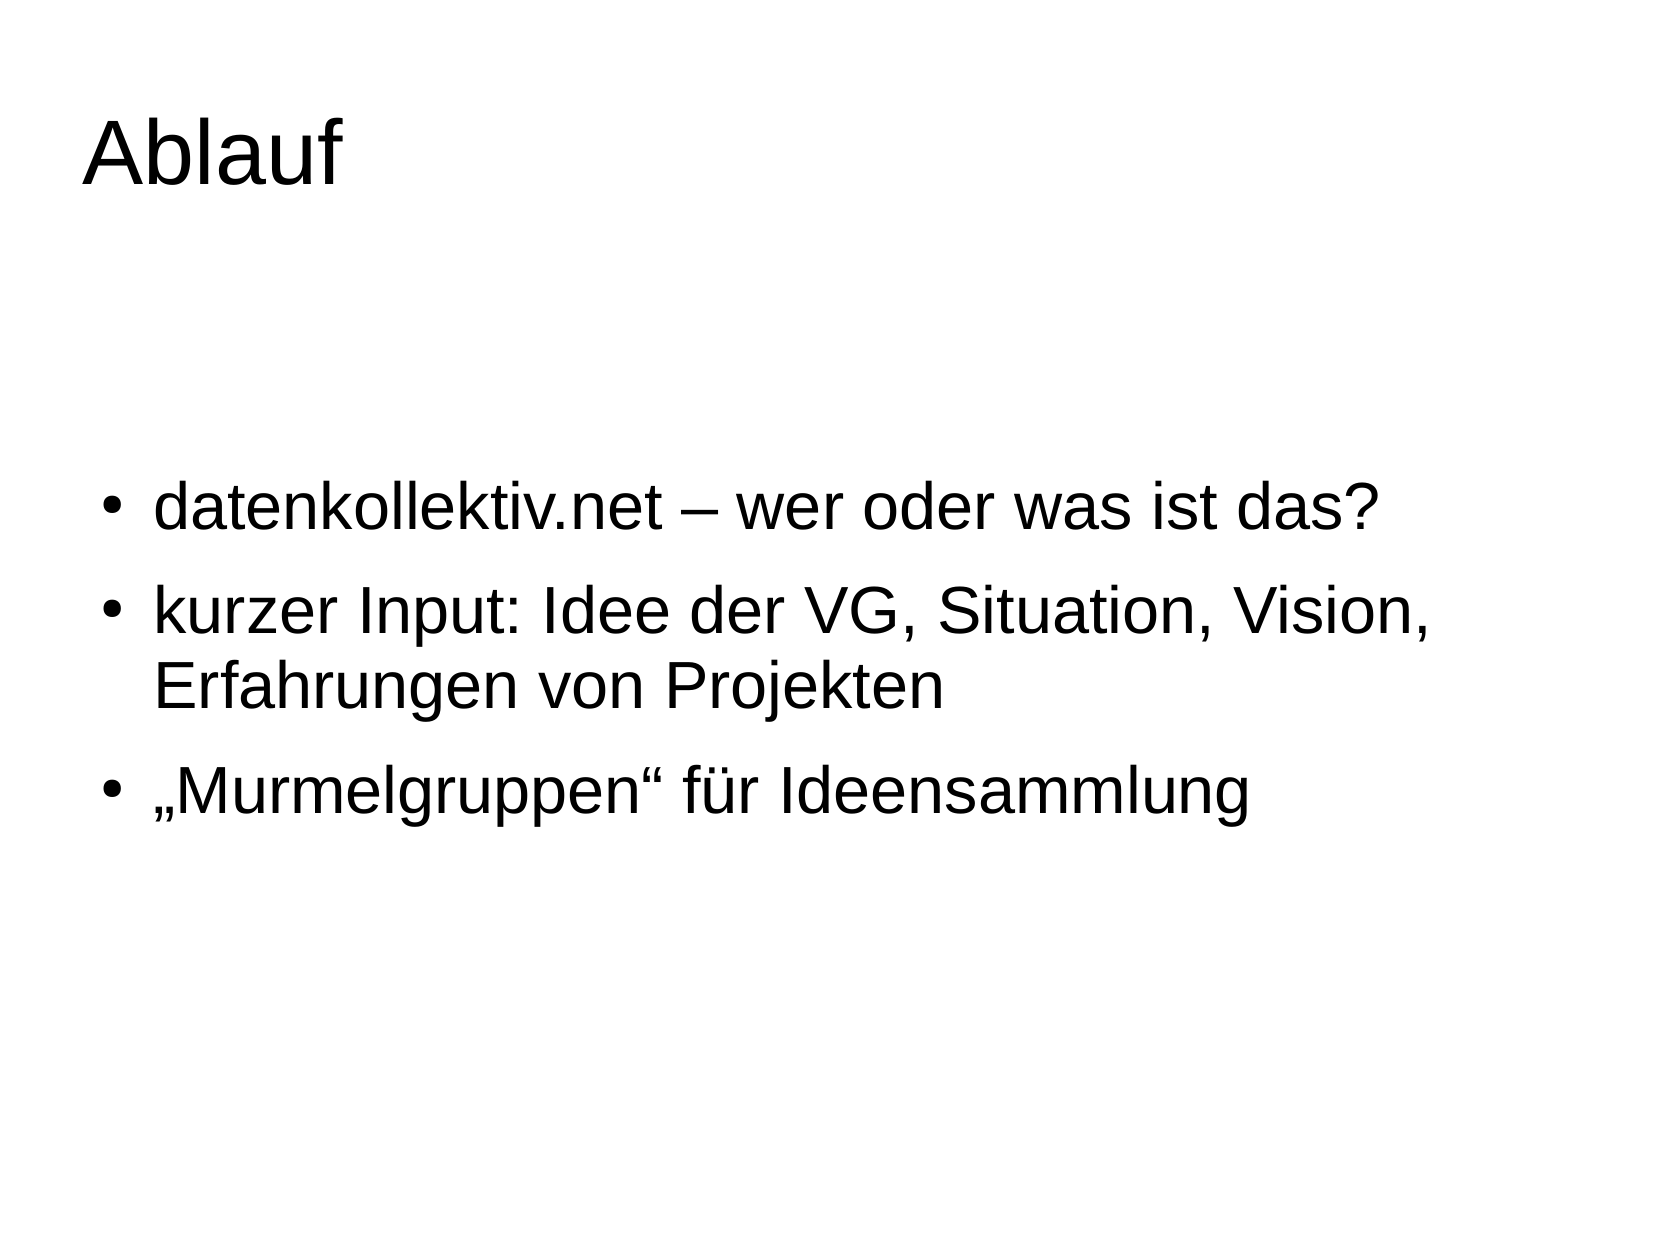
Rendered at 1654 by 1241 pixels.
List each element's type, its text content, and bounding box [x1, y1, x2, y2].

title Ablauf [82, 49, 1571, 257]
list datenkollektiv.net – wer oder was ist das? kurzer Input: Idee der VG, Situation, Vision, Erfahrungen von Projekten „Murmelgruppen“ für Ideensammlung [82, 290, 1538, 1010]
